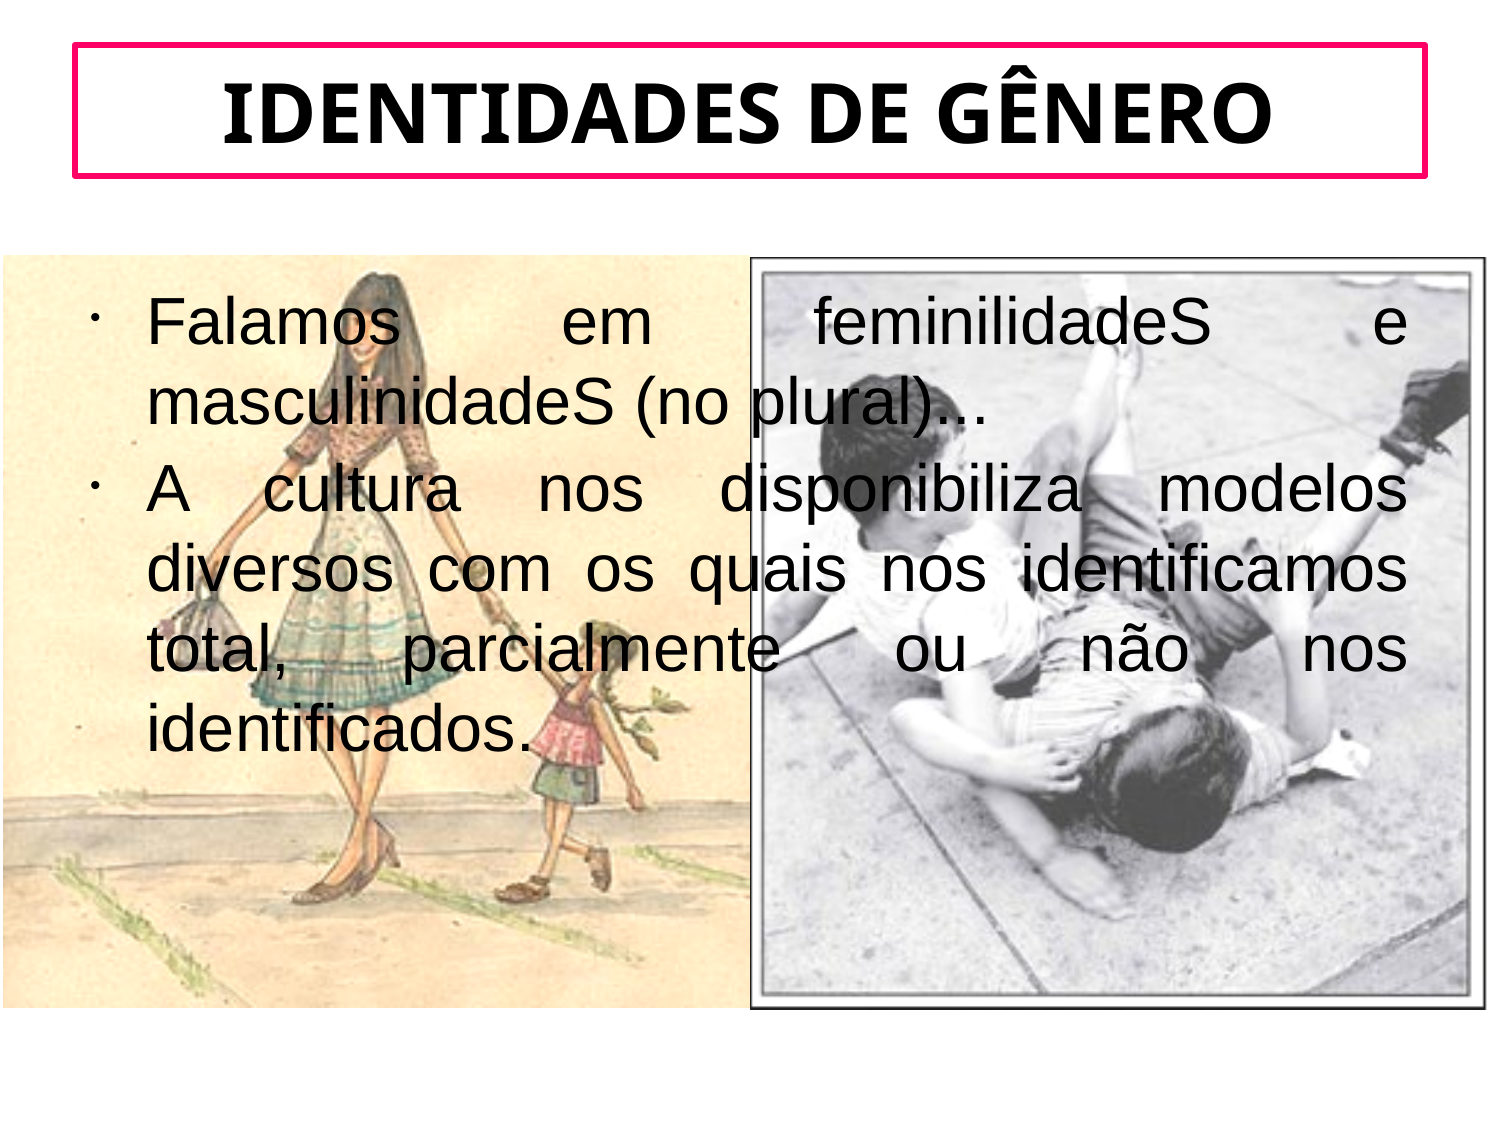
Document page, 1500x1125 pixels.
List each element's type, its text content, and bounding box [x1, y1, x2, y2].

picture [3, 256, 1489, 1010]
text_box IDENTIDADES DE GÊNERO [74, 45, 1425, 176]
text_box Falamos em feminilidadeS e masculinidadeS (no plural)... A cultura nos disponibiliza modelos diversos com os quais nos identificamos total, parcialmente ou não nos identificados. [74, 262, 1425, 1005]
